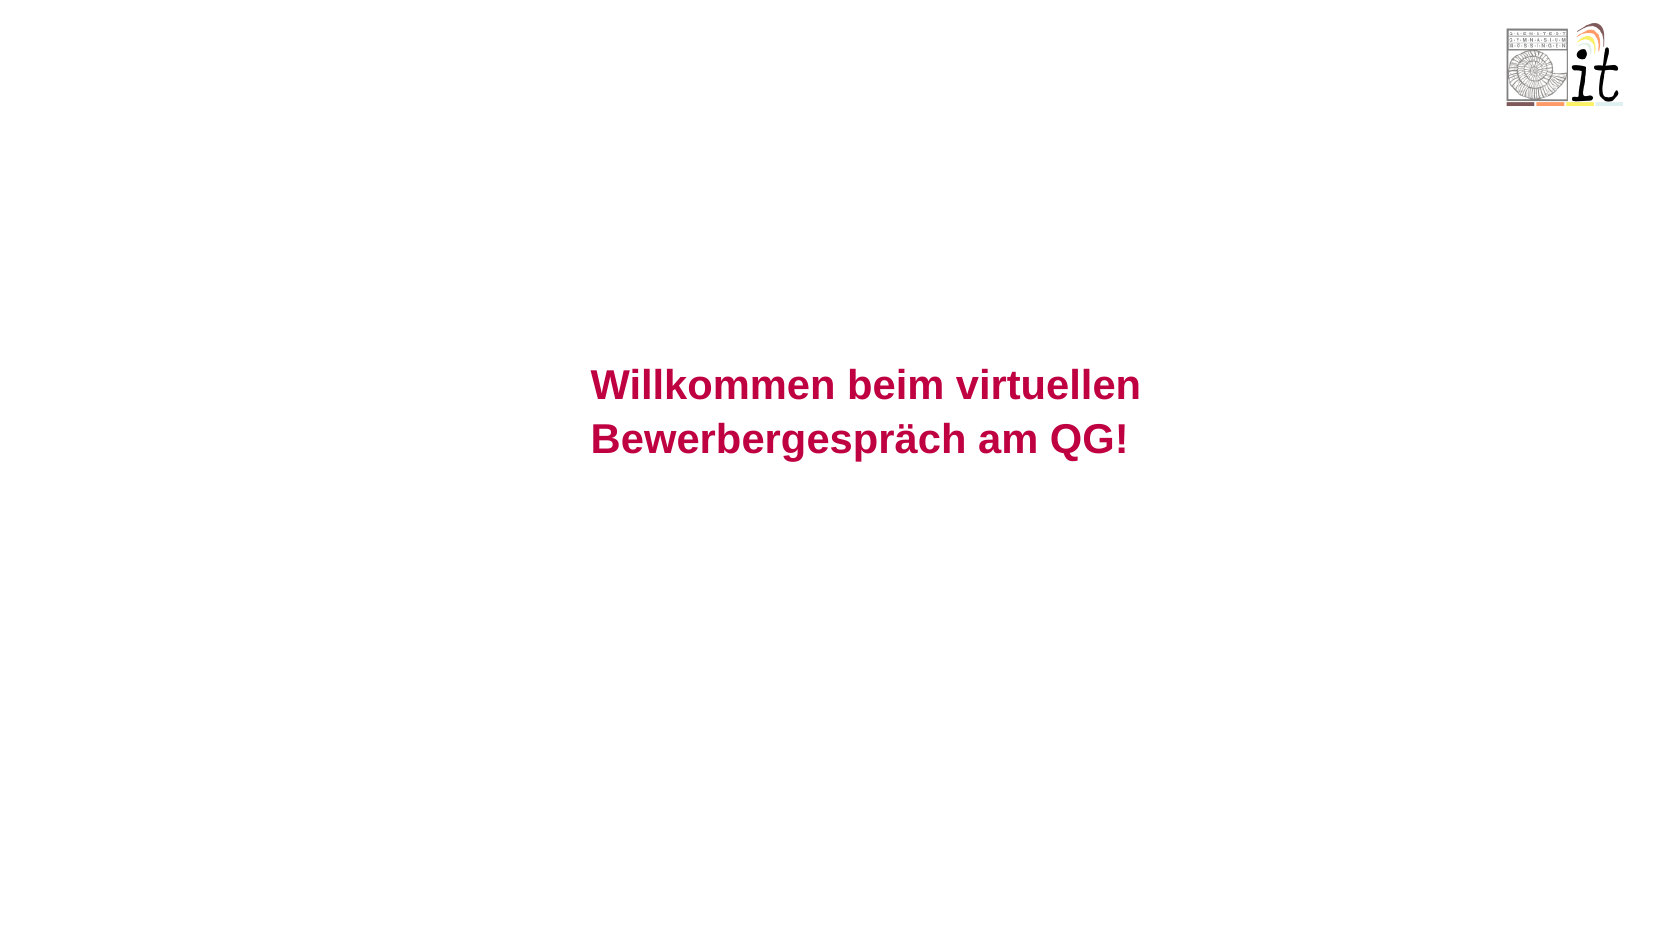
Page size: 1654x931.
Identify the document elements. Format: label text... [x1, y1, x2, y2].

picture [1500, 23, 1623, 107]
title Willkommen beim virtuellen Bewerbergespräch am QG! [590, 366, 1193, 462]
